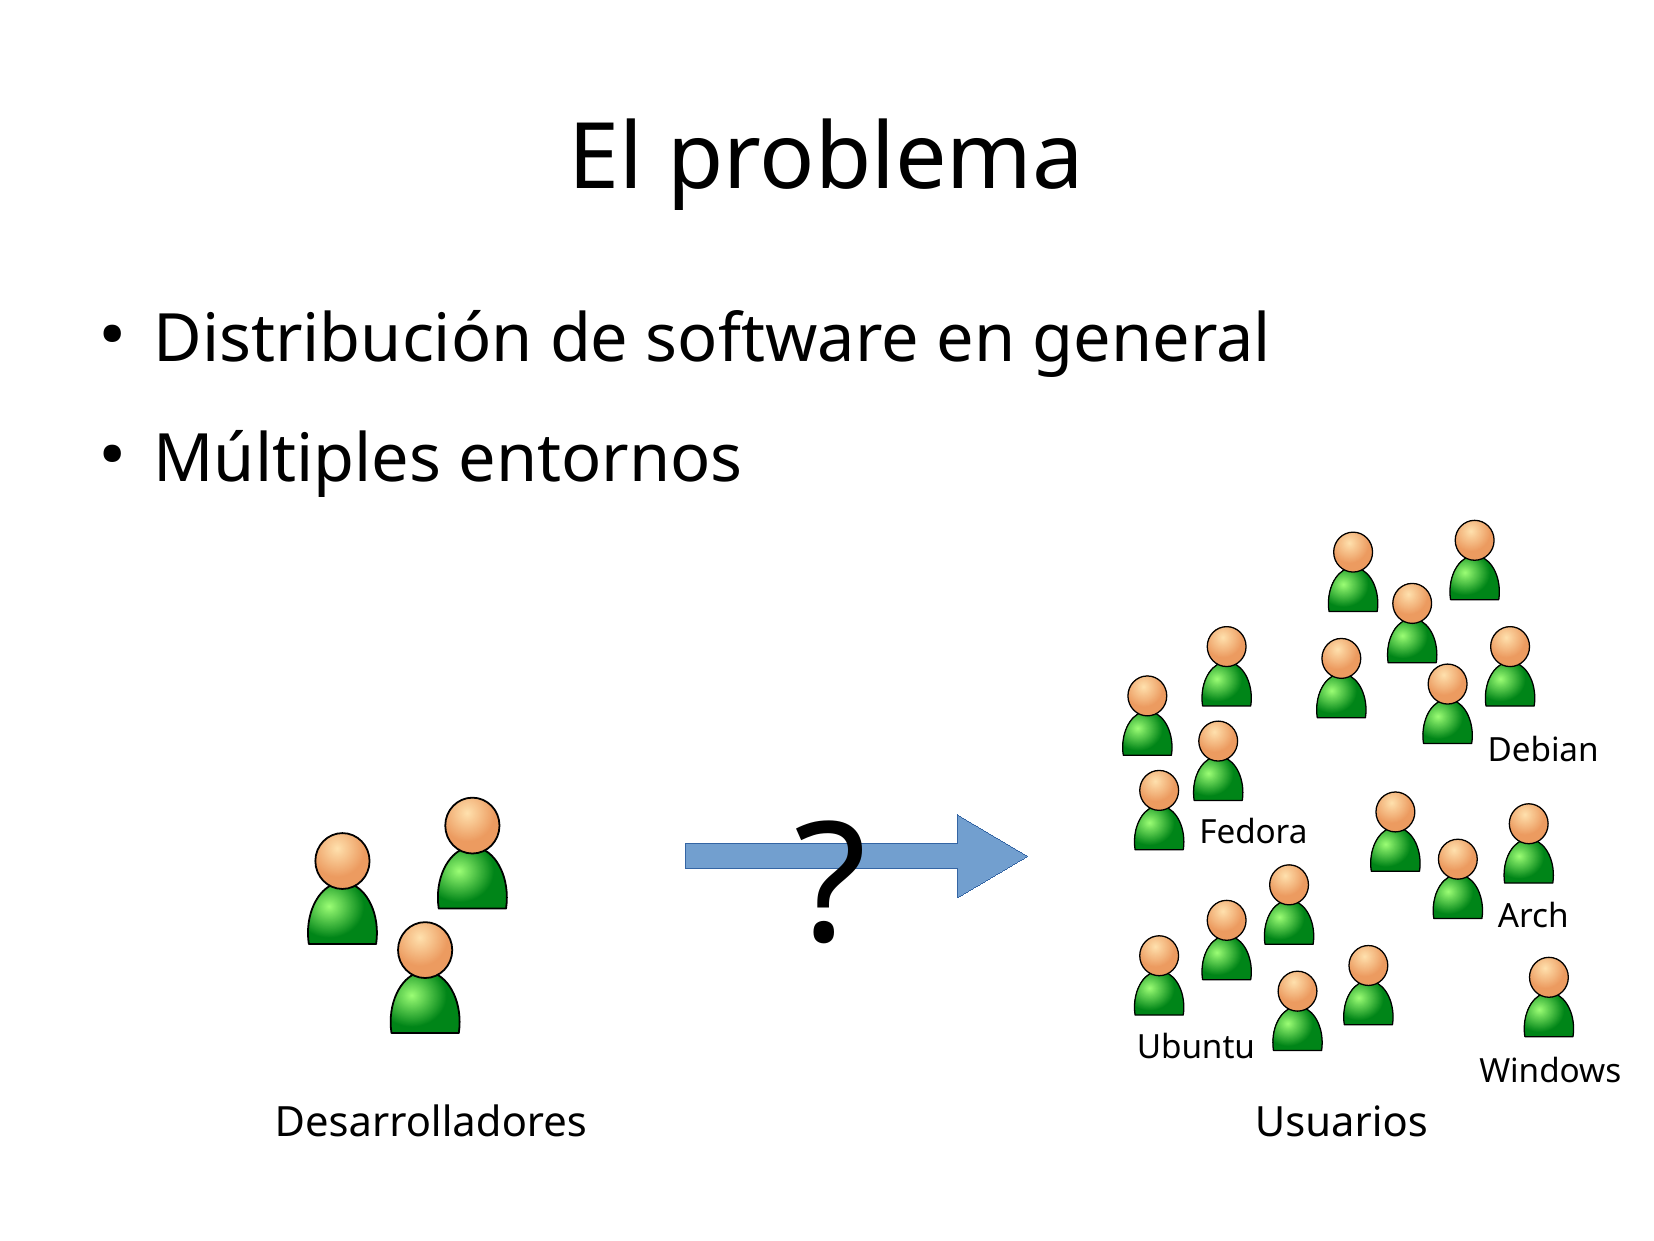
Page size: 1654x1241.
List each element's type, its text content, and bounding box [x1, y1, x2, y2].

picture [1370, 791, 1421, 872]
text_box Fedora [1184, 801, 1339, 891]
picture [1316, 637, 1367, 719]
picture [437, 796, 508, 910]
picture [389, 921, 461, 1034]
picture [307, 832, 378, 945]
picture [1122, 675, 1173, 756]
list Distribución de software en general Múltiples entornos [82, 290, 1571, 638]
picture [1133, 769, 1185, 851]
text_box Windows [1464, 1039, 1642, 1129]
picture [1523, 956, 1575, 1038]
text_box Debian [1472, 718, 1639, 780]
text_box ? [779, 755, 877, 958]
picture [1272, 970, 1323, 1052]
text_box Ubuntu [1122, 1015, 1276, 1106]
picture [1386, 582, 1473, 745]
text_box Desarrolladores [259, 1083, 615, 1146]
picture [1327, 531, 1379, 613]
picture [1484, 625, 1536, 707]
picture [1133, 935, 1185, 1015]
picture [1503, 803, 1555, 884]
picture [1192, 720, 1244, 801]
picture [1201, 625, 1252, 707]
text_box [685, 843, 779, 869]
text_box [877, 814, 1028, 898]
picture [1263, 891, 1315, 945]
picture [1343, 944, 1394, 1026]
text_box Usuarios [1240, 1083, 1595, 1146]
picture [1432, 838, 1484, 920]
text_box Arch [1483, 884, 1614, 945]
title El problema [82, 49, 1571, 257]
picture [1449, 519, 1501, 601]
picture [1201, 899, 1252, 981]
